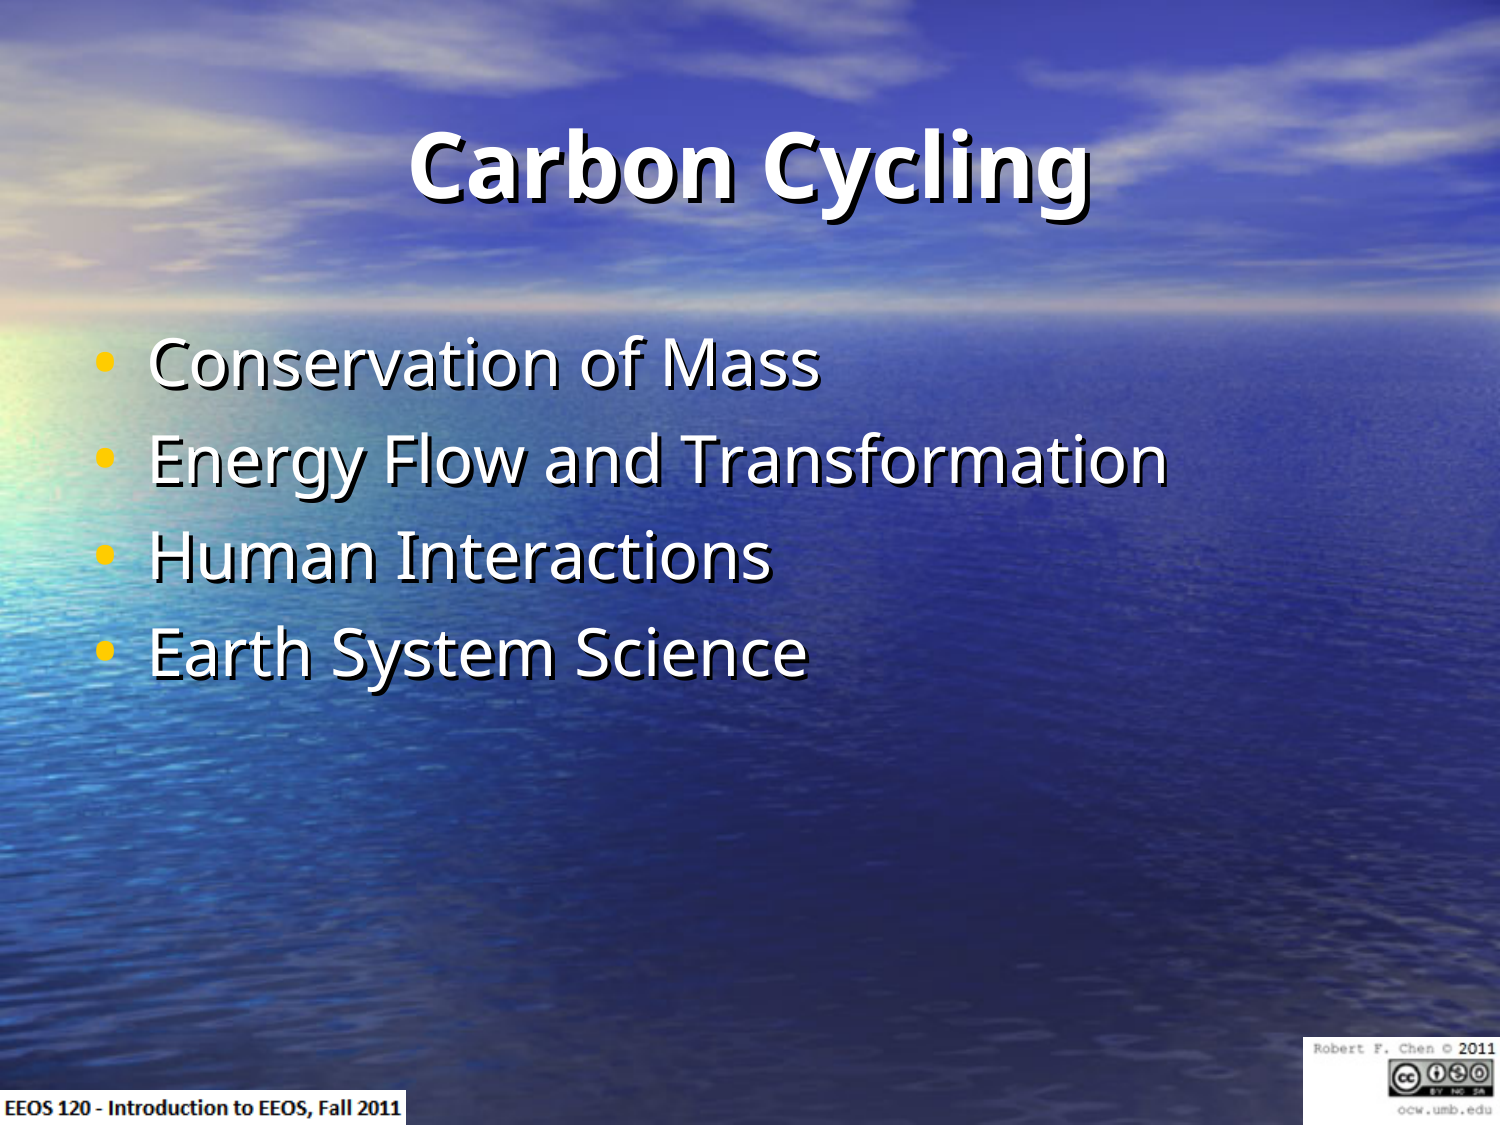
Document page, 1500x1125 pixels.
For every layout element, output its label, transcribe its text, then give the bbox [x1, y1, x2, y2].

title Carbon Cycling [75, 47, 1426, 276]
list Conservation of Mass Energy Flow and Transformation Human Interactions Earth System Science [75, 312, 1426, 988]
picture [0, 0, 1500, 1125]
